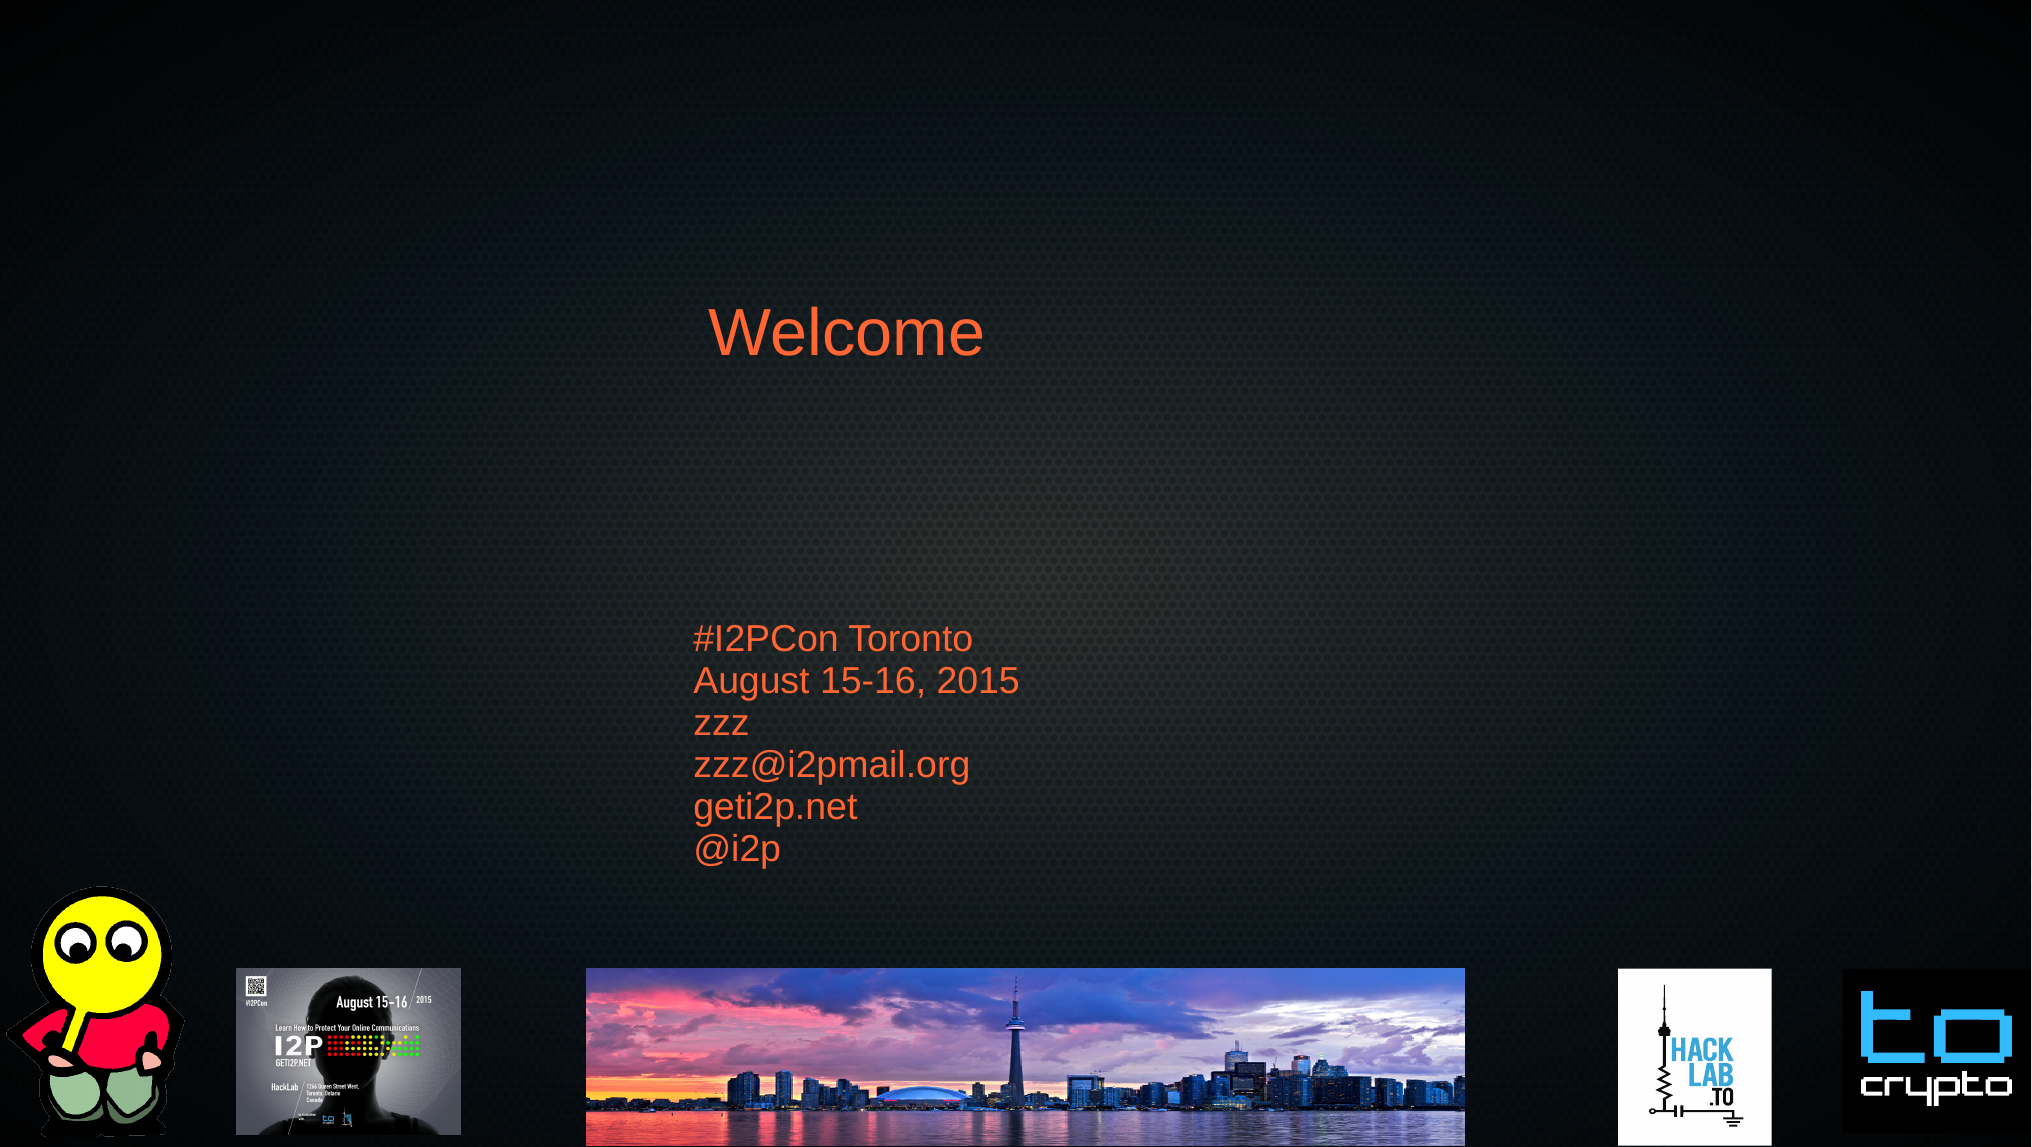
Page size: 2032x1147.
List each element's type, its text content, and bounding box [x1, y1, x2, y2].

list Welcome [637, 295, 1530, 960]
text_box #I2PCon Toronto August 15-16, 2015 zzz zzz@i2pmail.org geti2p.net @i2p [678, 610, 1151, 878]
picture [0, 0, 2032, 1147]
